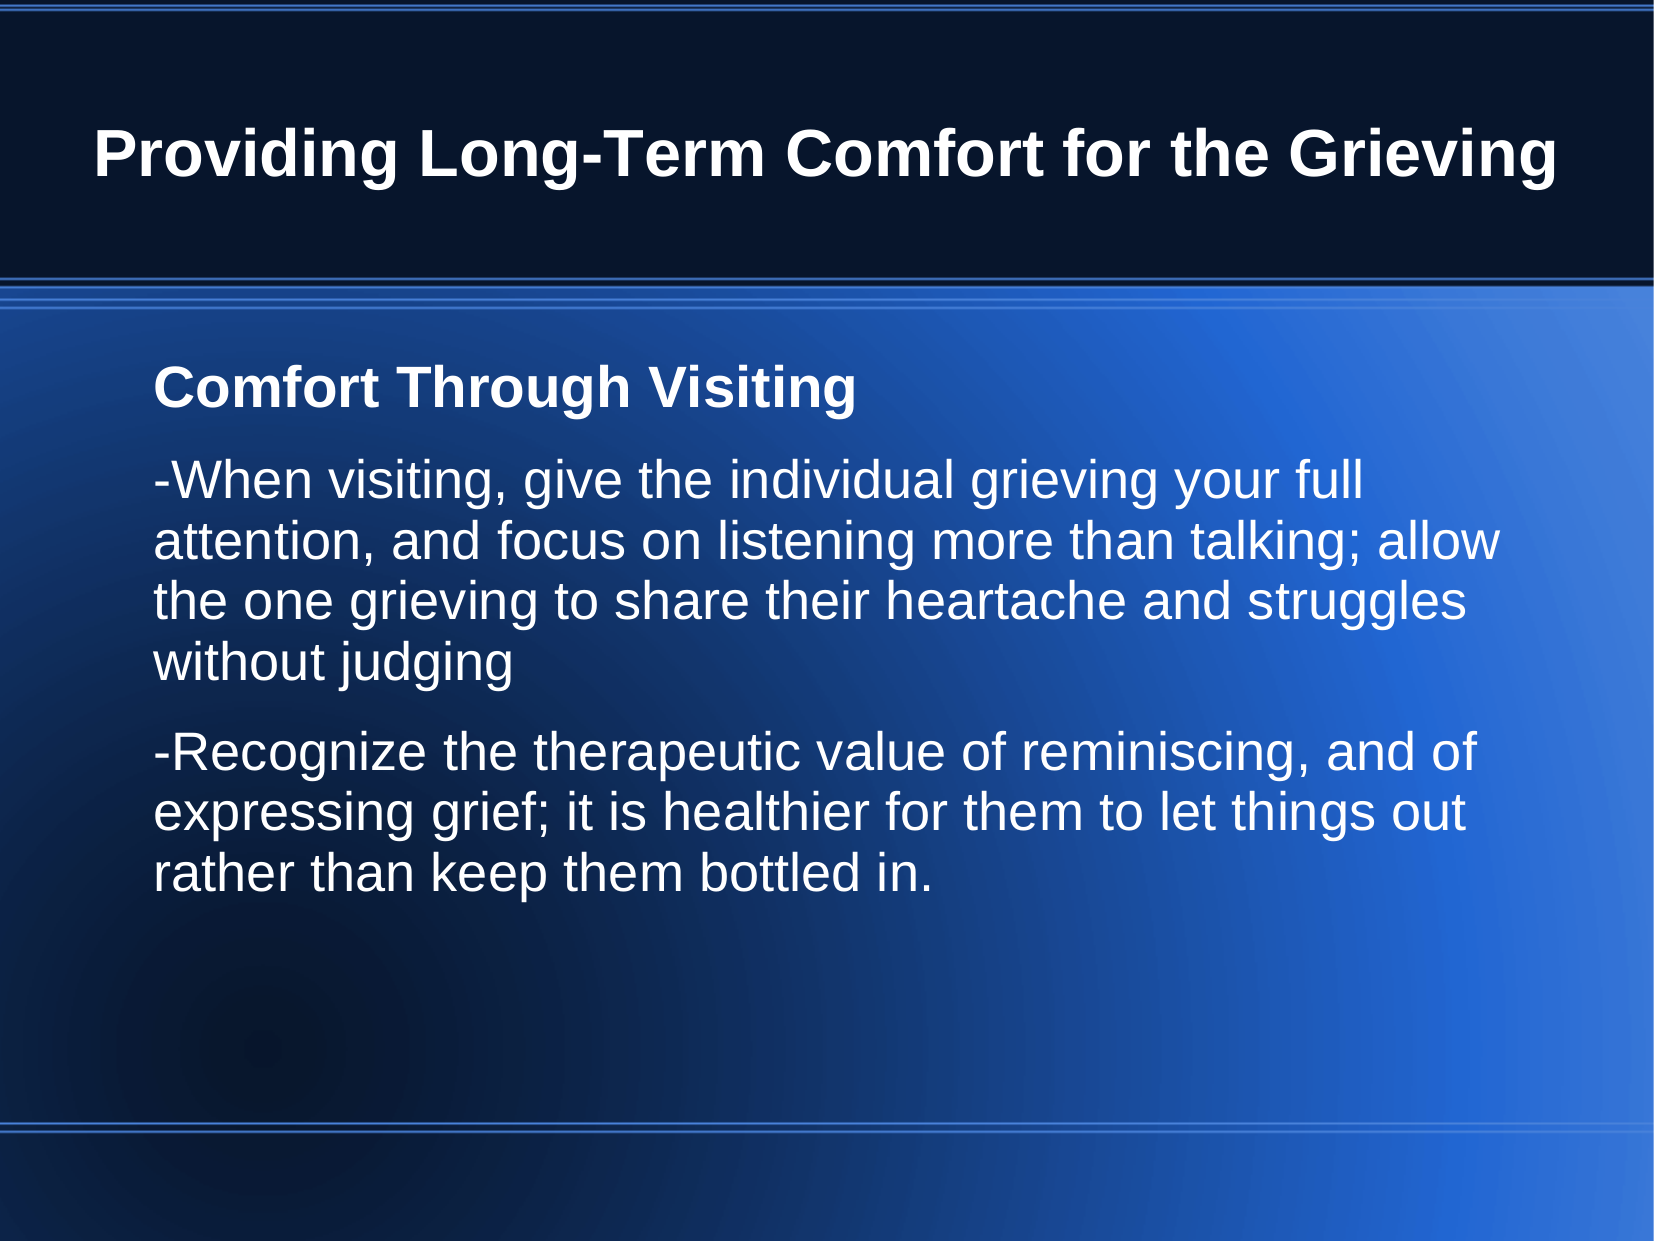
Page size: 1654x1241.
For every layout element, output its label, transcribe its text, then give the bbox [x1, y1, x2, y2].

picture [0, 0, 1654, 1241]
list Comfort Through Visiting -When visiting, give the individual grieving your full attention, and focus on listening more than talking; allow the one grieving to share their heartache and struggles without judging -Recognize the therapeutic value of reminiscing, and of expressing grief; it is healthier for them to let things out rather than keep them bottled in. [82, 355, 1571, 1058]
title Providing Long-Term Comfort for the Grieving [82, 49, 1571, 257]
